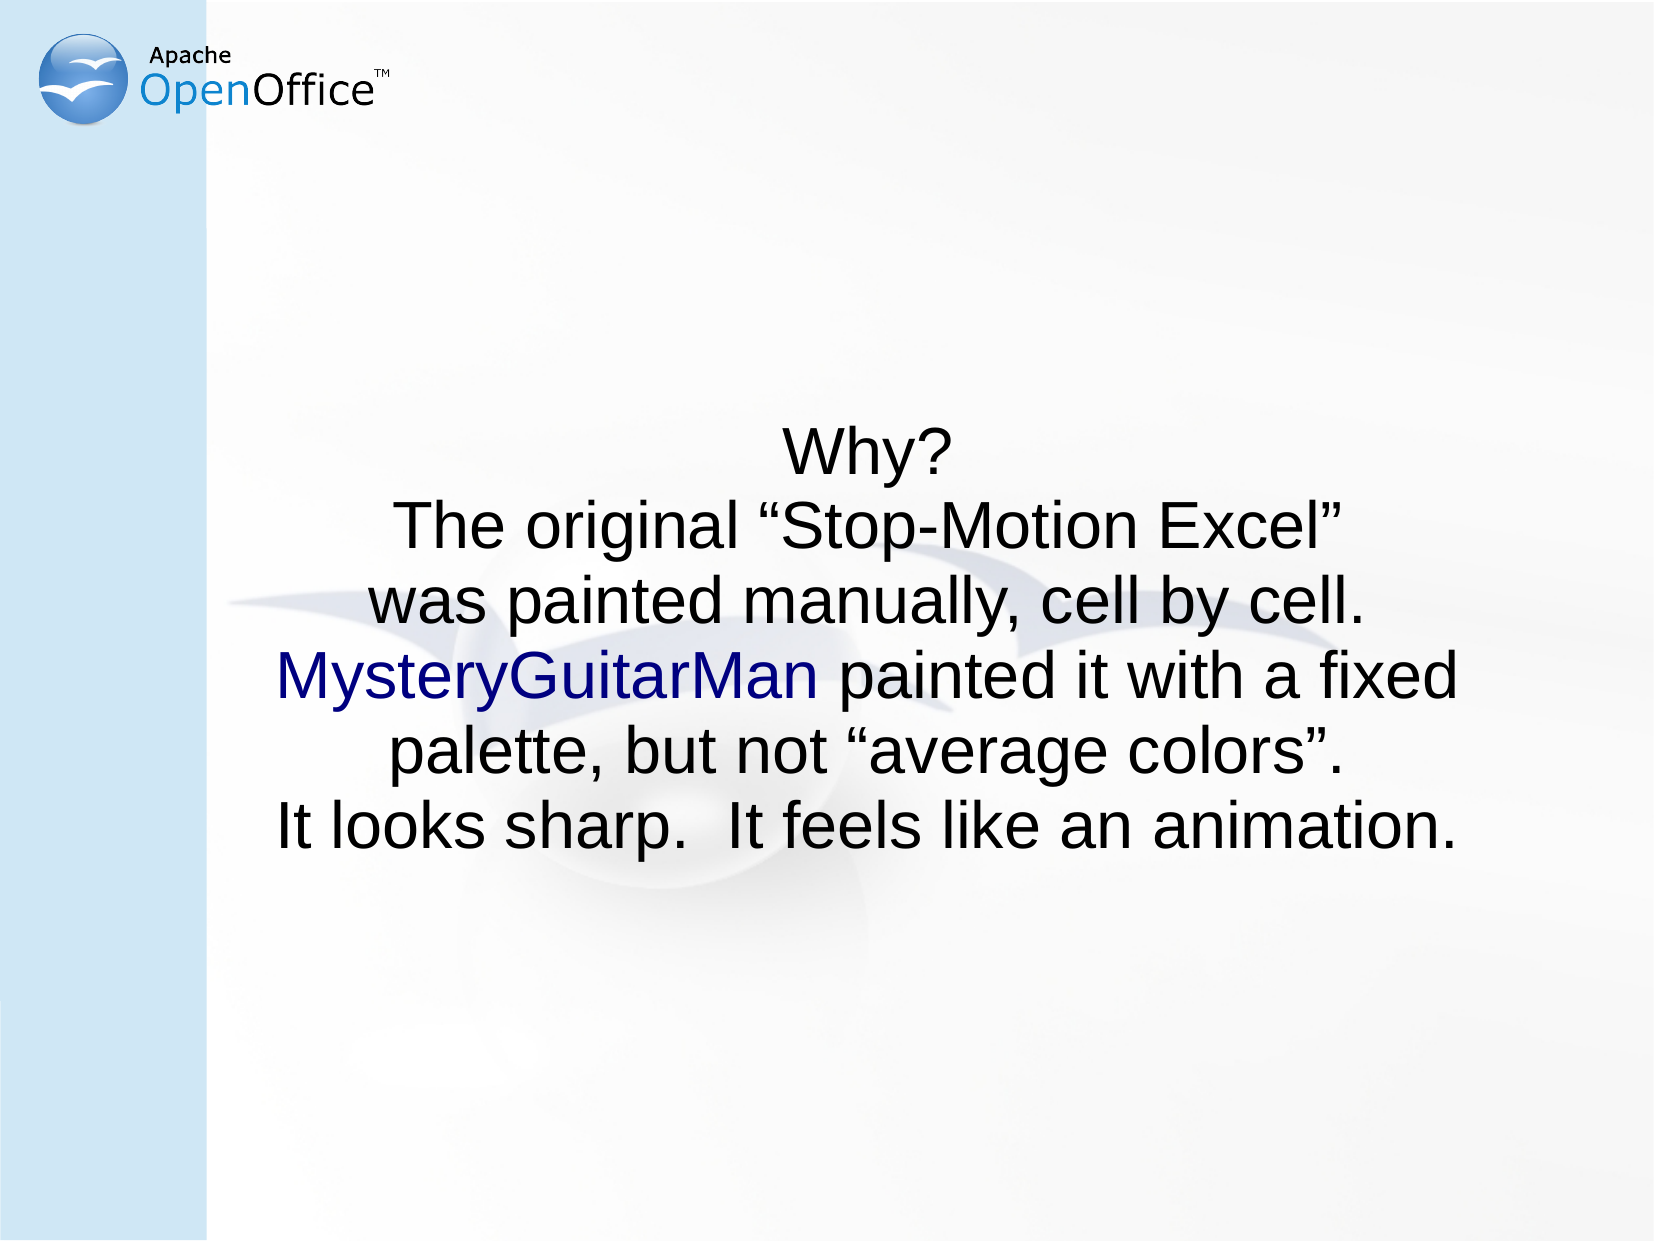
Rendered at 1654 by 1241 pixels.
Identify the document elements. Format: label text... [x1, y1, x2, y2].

subtitle Why? The original “Stop-Motion Excel” was painted manually, cell by cell. MysteryGuitarMan painted it with a fixed palette, but not “average colors”. It looks sharp. It feels like an animation. [165, 108, 1571, 1168]
picture [35, 2, 1654, 1241]
